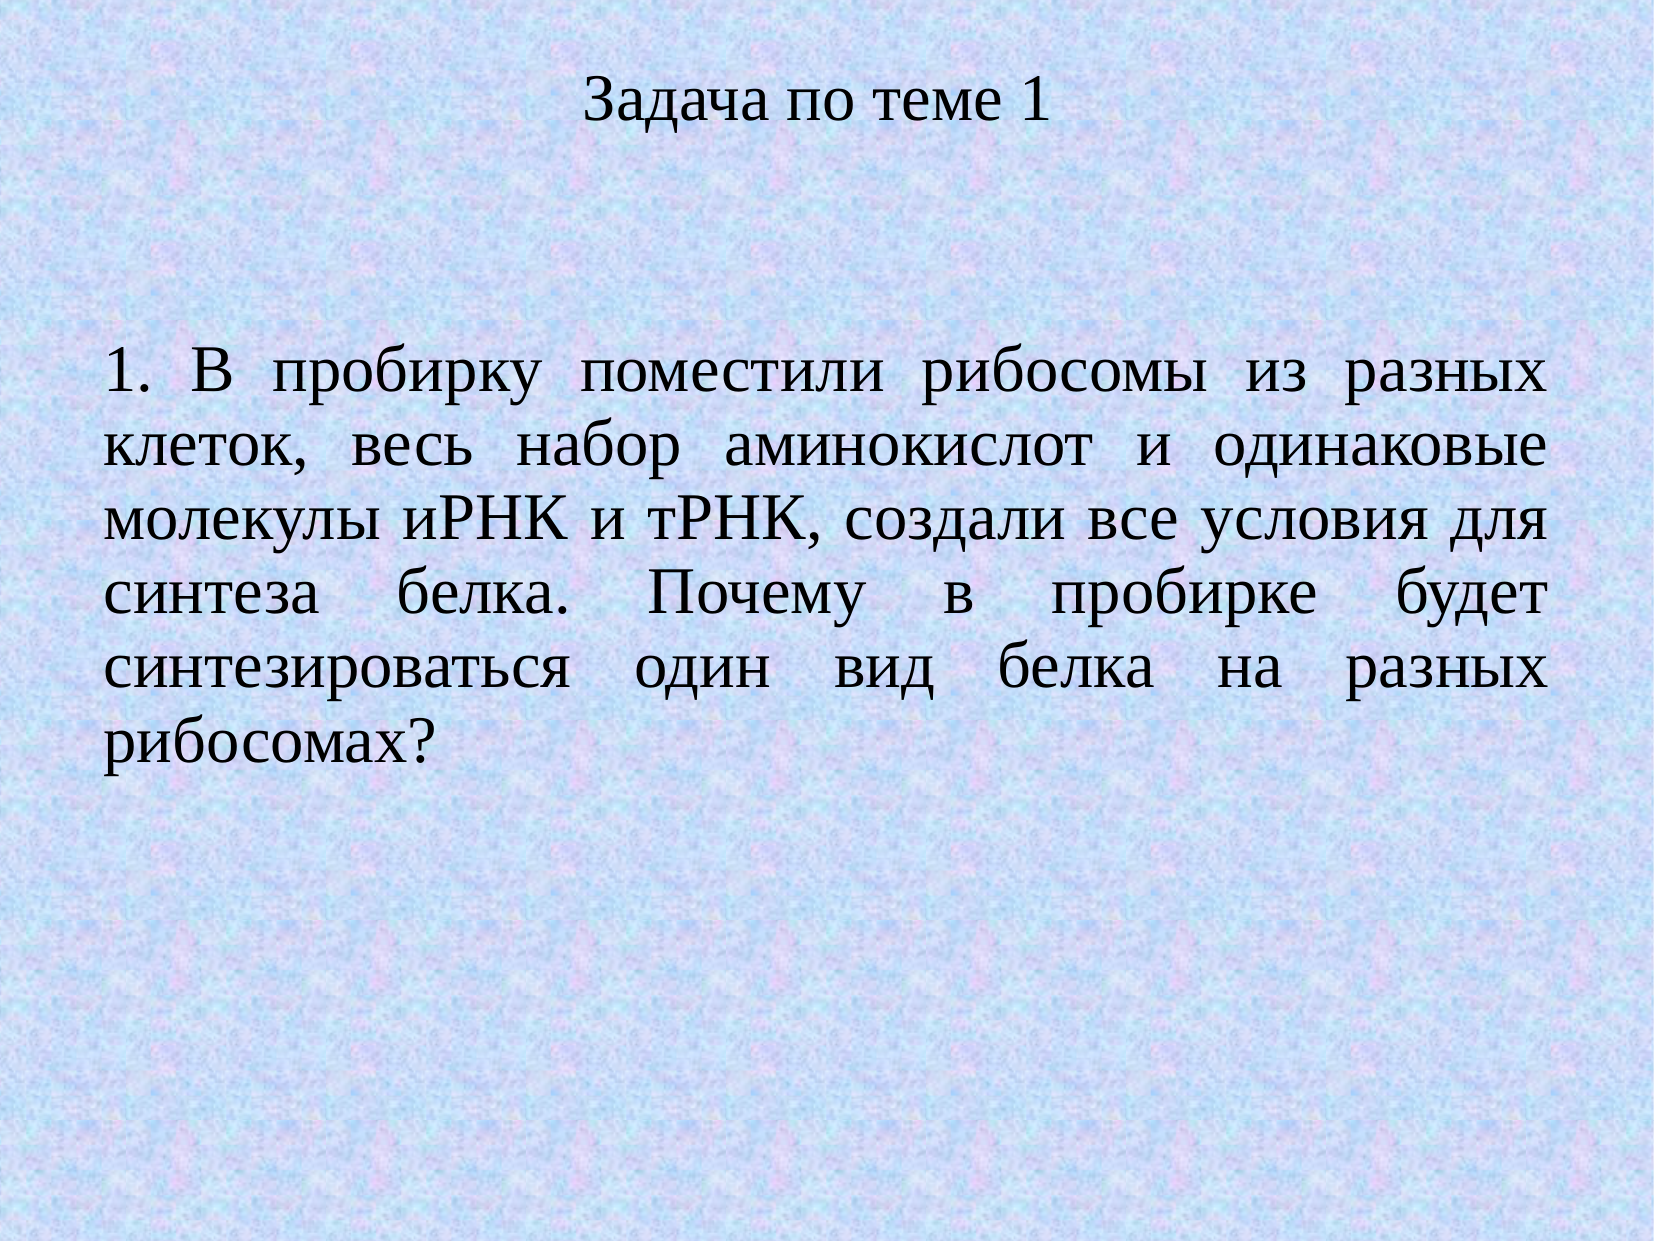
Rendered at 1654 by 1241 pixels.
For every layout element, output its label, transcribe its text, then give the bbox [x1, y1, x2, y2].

picture [0, 0, 1654, 1241]
text_box Задача по теме 1 [82, 49, 1571, 138]
text_box 1. В пробирку поместили рибосомы из разных клеток, весь набор аминокислот и одинаковые молекулы иРНК и тРНК, создали все условия для синтеза белка. Почему в пробирке будет синтезироваться один вид белка на разных рибосомах? [88, 324, 1565, 890]
